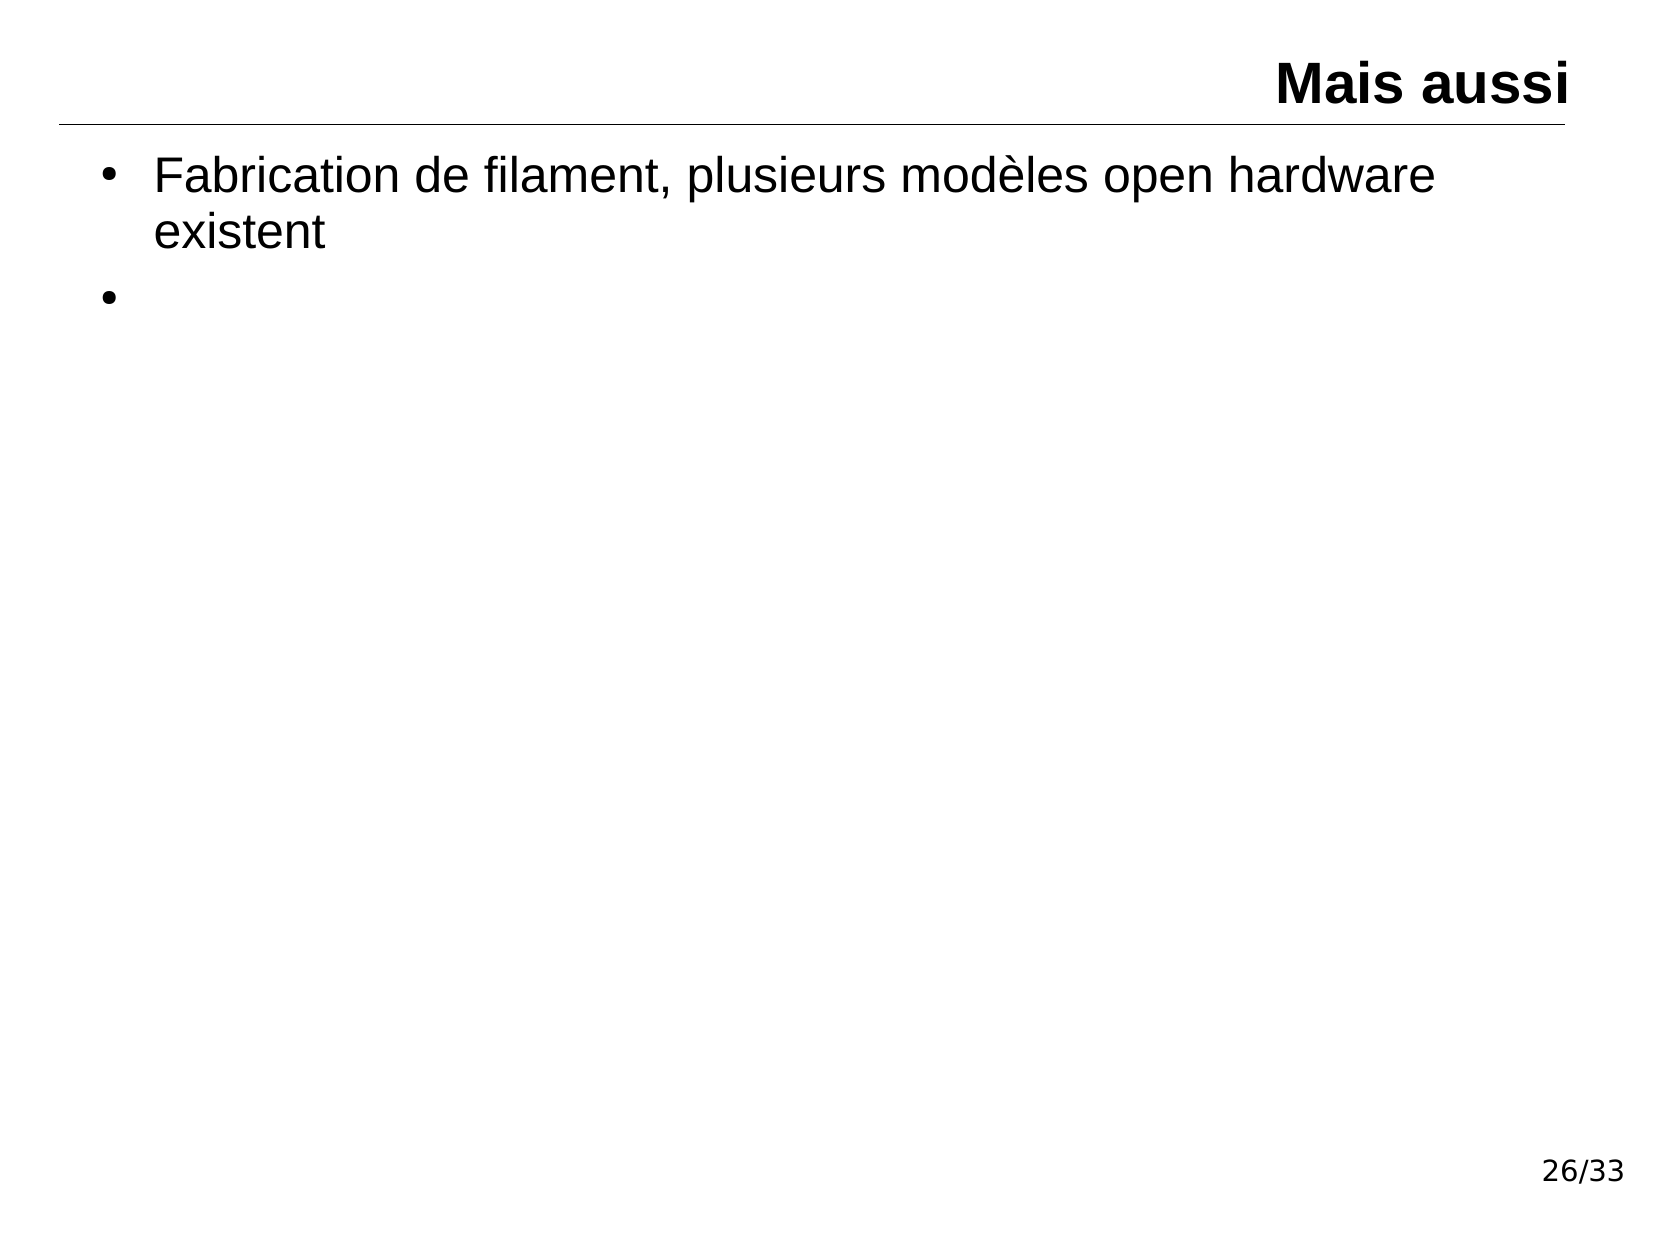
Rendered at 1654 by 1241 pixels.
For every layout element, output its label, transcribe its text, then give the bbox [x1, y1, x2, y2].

title Mais aussi [59, 46, 1571, 122]
list Fabrication de filament, plusieurs modèles open hardware existent [82, 147, 1571, 1109]
